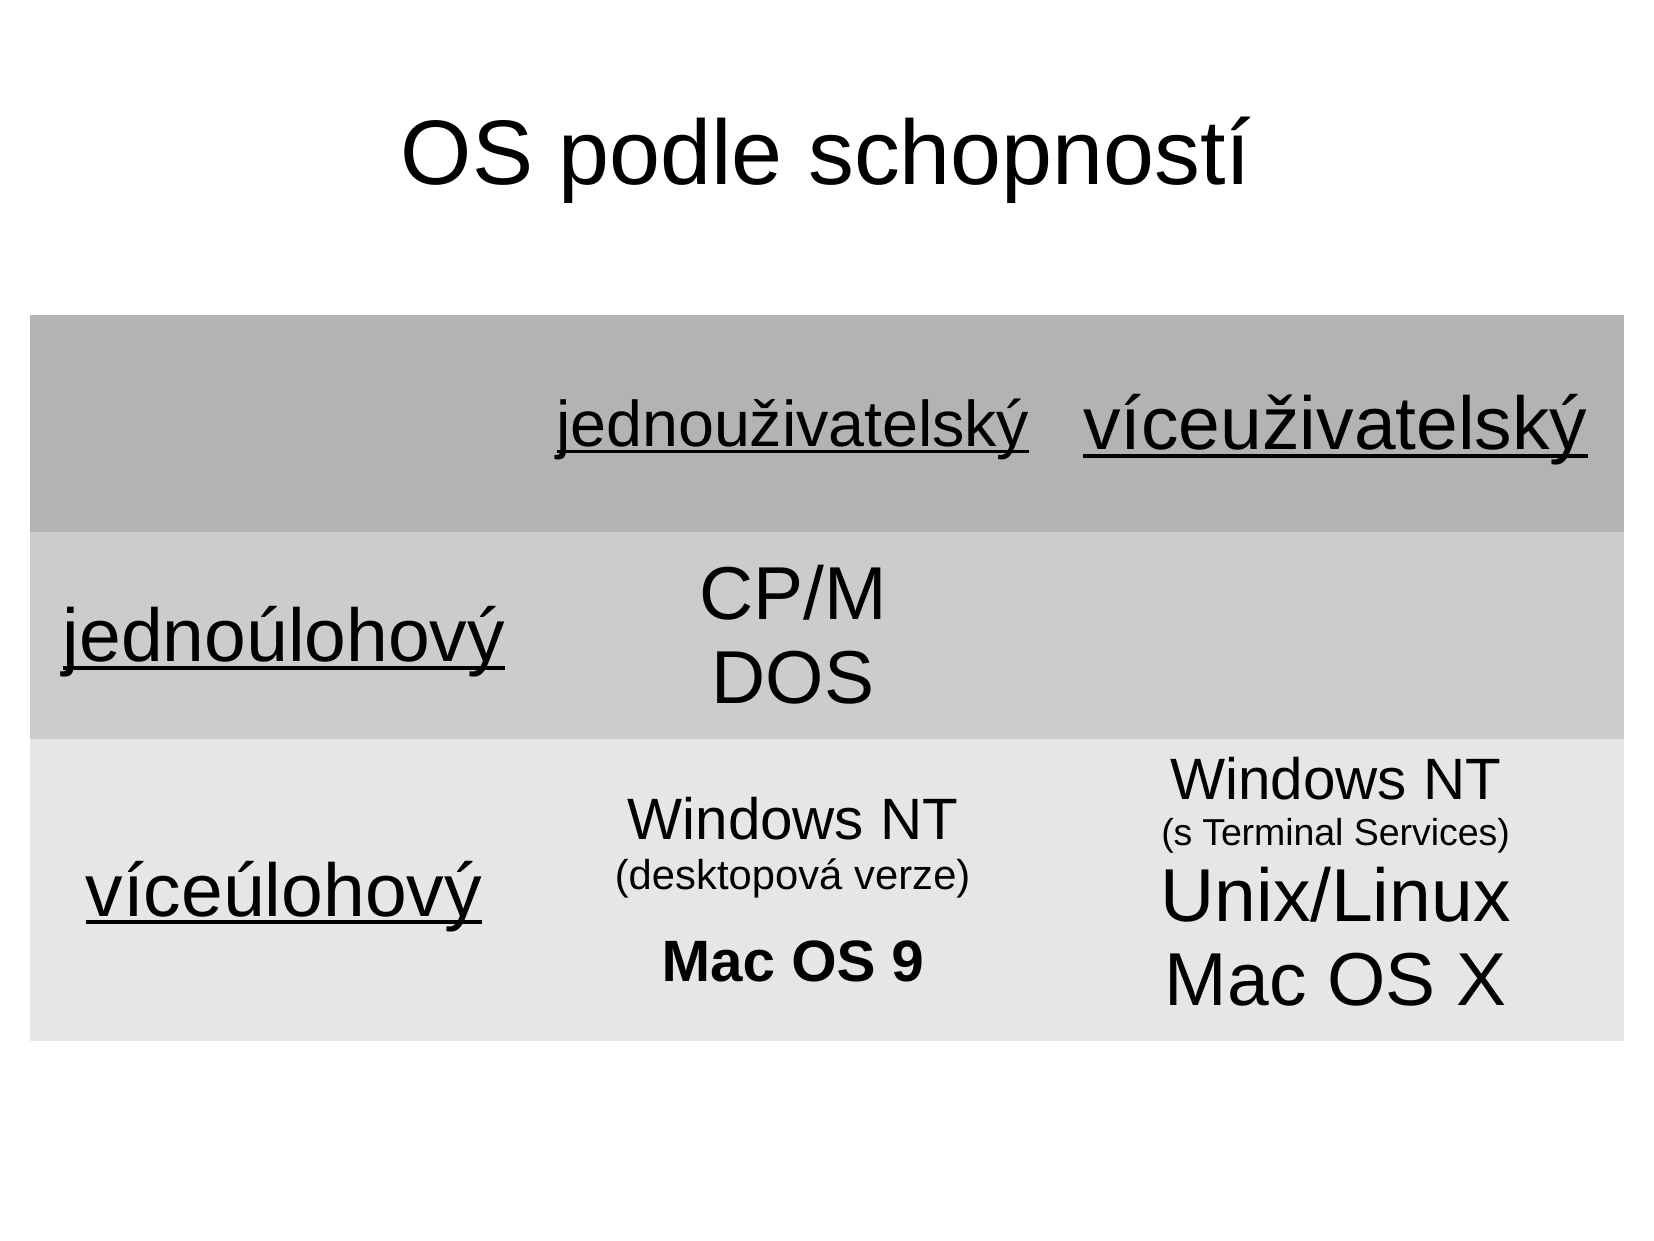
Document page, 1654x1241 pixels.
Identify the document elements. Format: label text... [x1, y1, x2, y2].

title OS podle schopností [82, 49, 1571, 257]
table_cell jednoúlohový [30, 532, 538, 739]
table_cell CP/M DOS [538, 532, 1047, 739]
table_header víceuživatelský [1047, 315, 1624, 532]
table_header jednouživatelský [538, 315, 1047, 532]
table_cell víceúlohový [30, 739, 538, 1041]
table_cell Windows NT (desktopová verze) Mac OS 9 [538, 739, 1047, 1041]
table_cell Windows NT (s Terminal Services) Unix/Linux Mac OS X [1047, 739, 1624, 1041]
table_cell [1047, 532, 1624, 739]
table_header [30, 315, 538, 532]
